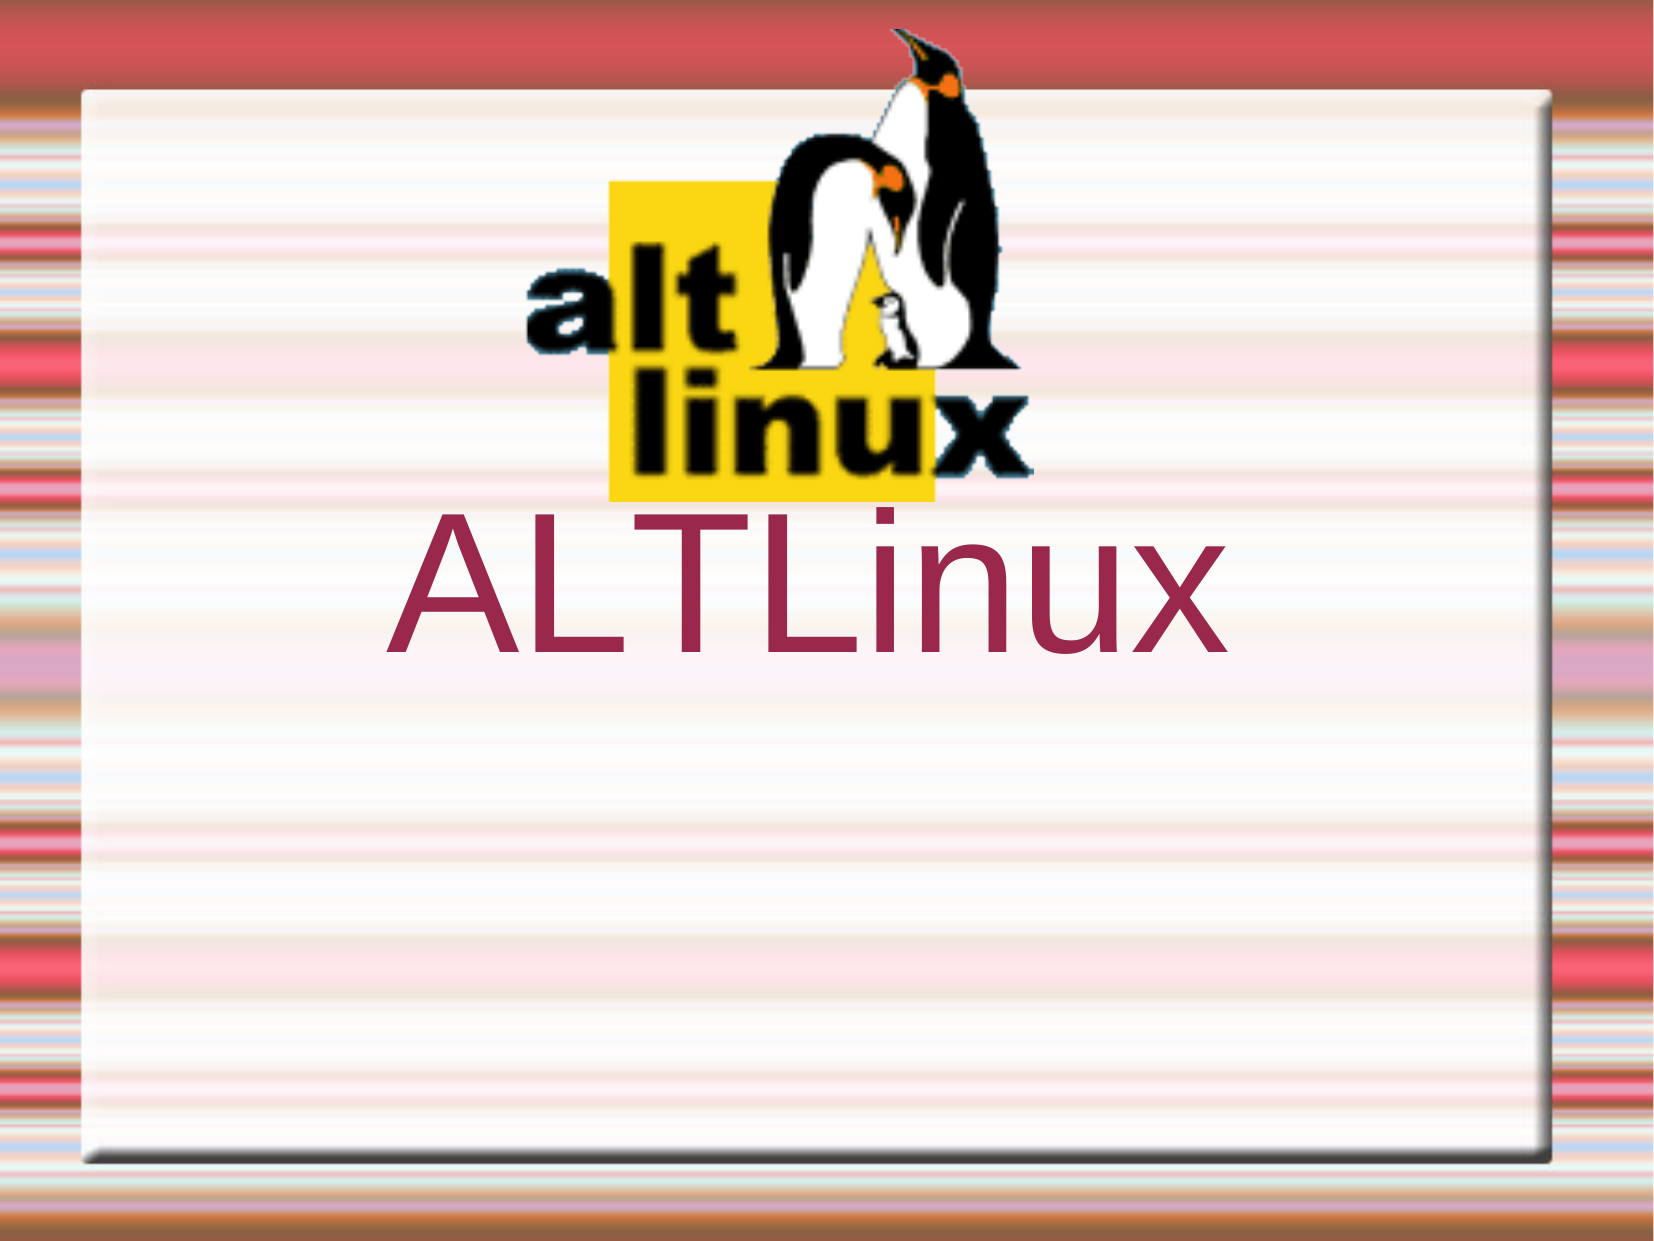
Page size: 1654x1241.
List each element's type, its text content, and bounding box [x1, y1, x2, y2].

subtitle ALTLinux [118, 193, 1500, 975]
picture [0, 0, 1654, 1241]
